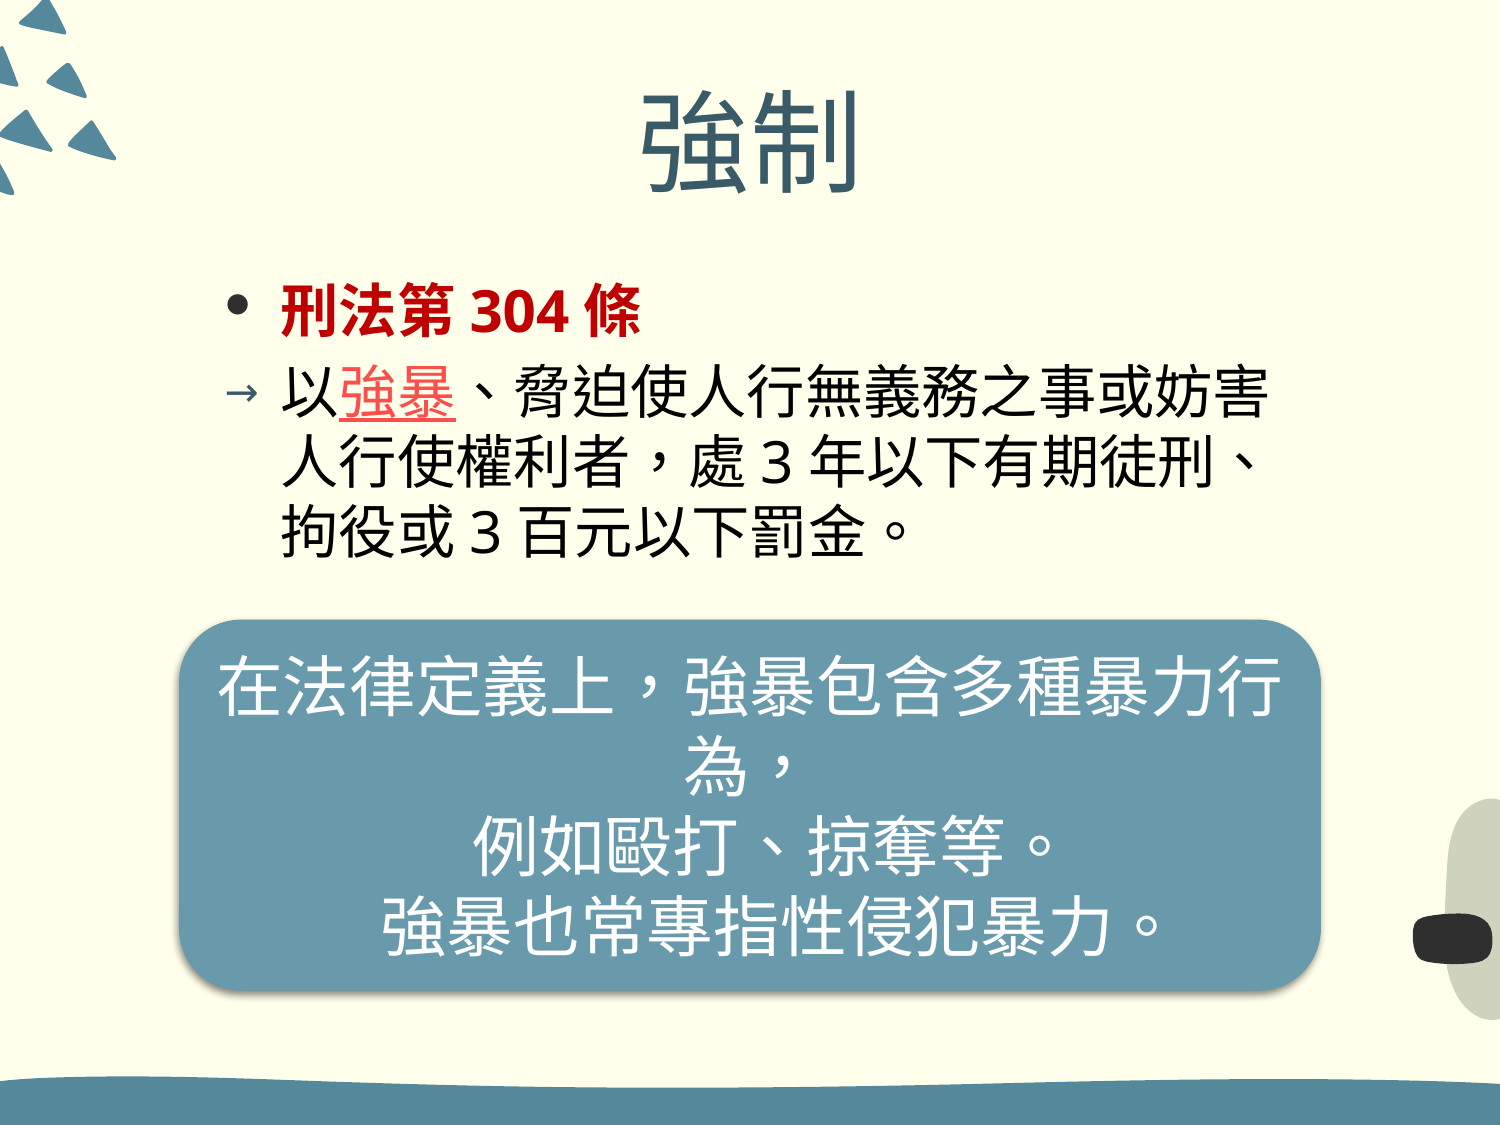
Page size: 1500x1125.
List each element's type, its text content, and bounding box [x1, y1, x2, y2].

title 強制 [75, 45, 1425, 233]
text_box [68, 120, 117, 161]
text_box [19, 0, 67, 35]
text_box [0, 46, 19, 87]
text_box [0, 1076, 1500, 1125]
text_box 在法律定義上，強暴包含多種暴力行為， 例如毆打、掠奪等。 強暴也常專指性侵犯暴力。 [178, 619, 1321, 991]
list 刑法第304條 以強暴、脅迫使人行無義務之事或妨害人行使權利者，處3年以下有期徒刑、拘役或3百元以下罰金。 [209, 266, 1291, 610]
text_box [0, 163, 15, 196]
text_box [1412, 798, 1500, 1020]
text_box [0, 109, 53, 152]
text_box [46, 62, 87, 99]
